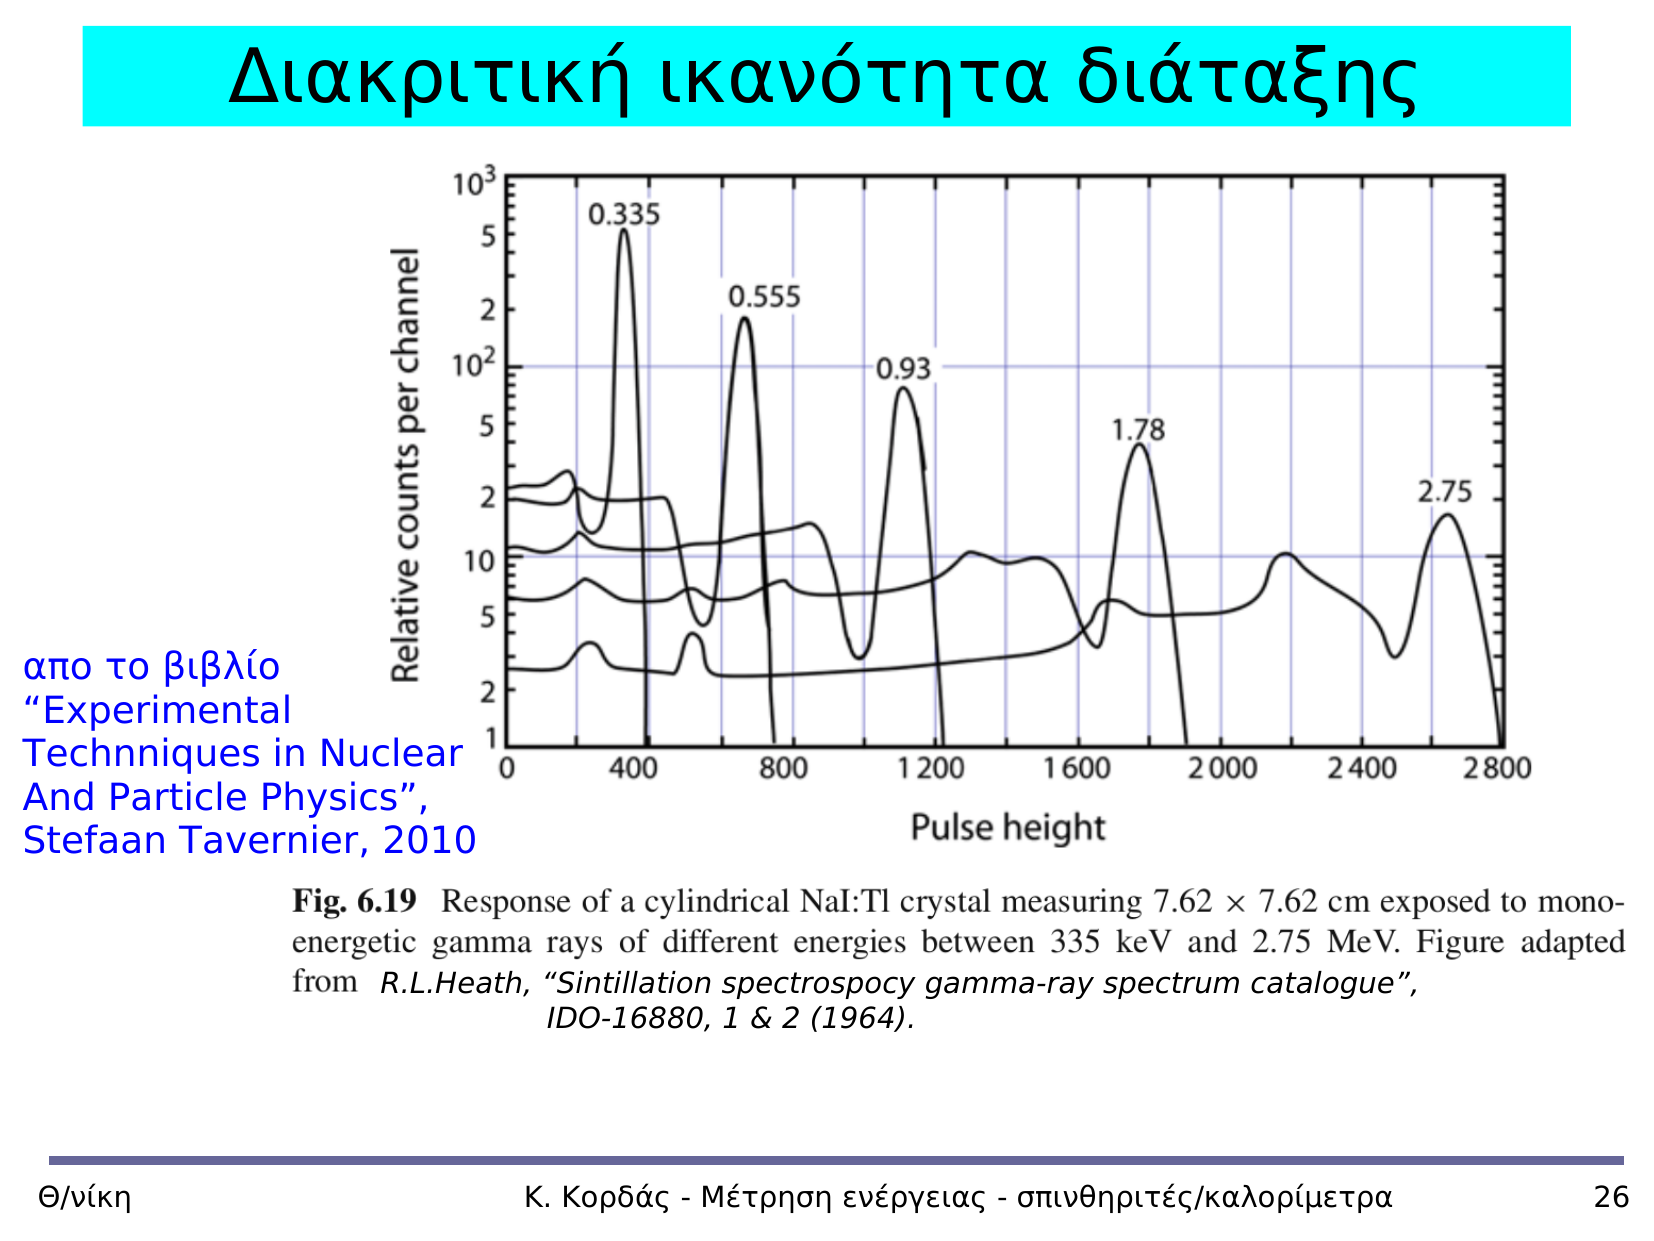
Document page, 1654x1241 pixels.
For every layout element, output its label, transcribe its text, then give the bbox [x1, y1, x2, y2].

text_box απο το βιβλίο “Experimental Technniques in Nuclear And Particle Physics”, Stefaan Tavernier, 2010 [7, 637, 486, 873]
picture [289, 152, 1643, 999]
title Διακριτική ικανότητα διάταξης [82, 25, 1571, 127]
text_box R.L.Heath, “Sintillation spectrospocy gamma-ray spectrum catalogue”, IDO-16880, 1 & 2 (1964). [365, 959, 1436, 1043]
